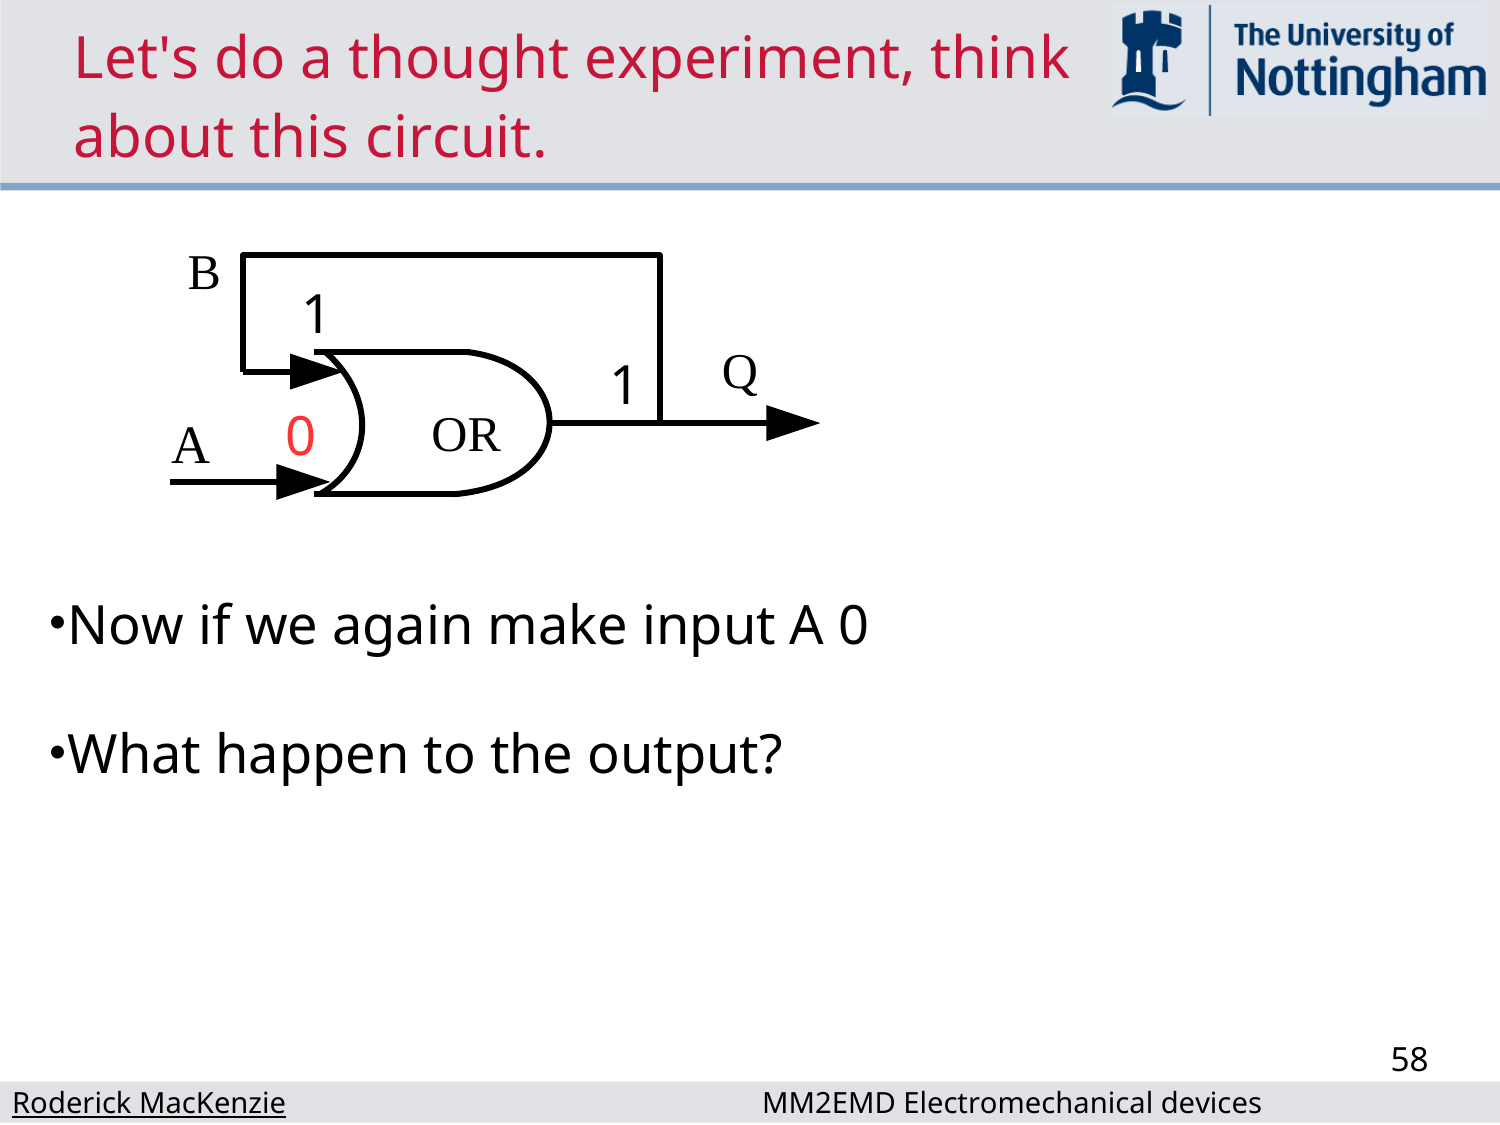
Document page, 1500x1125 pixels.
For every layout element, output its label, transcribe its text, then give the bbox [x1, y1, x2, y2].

text_box A [156, 402, 207, 482]
title Let's do a thought experiment, think about this circuit. [59, 20, 1128, 172]
text_box <number> [1375, 1030, 1500, 1101]
text_box B [172, 232, 223, 308]
text_box 1 [267, 272, 433, 352]
text_box OR [417, 393, 516, 469]
text_box 1 [576, 343, 741, 424]
text_box Q [707, 331, 782, 407]
picture [1111, 4, 1487, 116]
text_box Now if we again make input A 0 What happen to the output? [33, 582, 1019, 834]
text_box 0 [251, 393, 417, 474]
